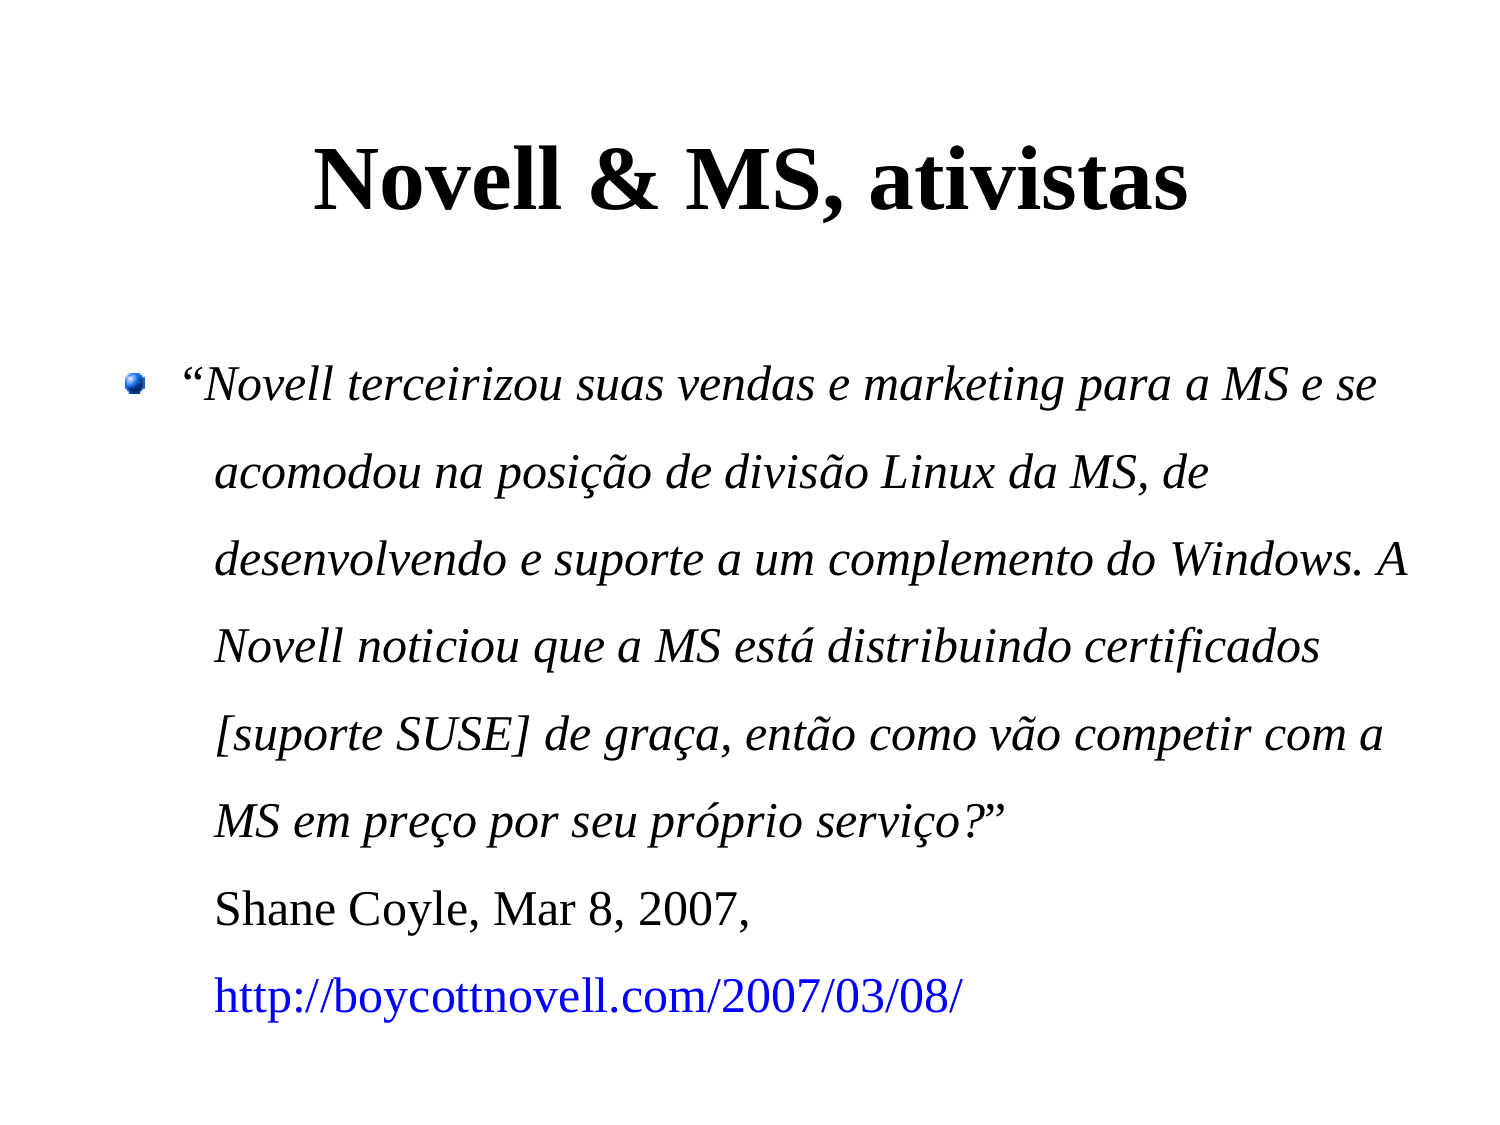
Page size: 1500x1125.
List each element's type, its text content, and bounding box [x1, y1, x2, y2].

title Novell & MS, ativistas [87, 52, 1416, 307]
text_box “Novell terceirizou suas vendas e marketing para a MS e se acomodou na posição de divisão Linux da MS, de desenvolvendo e suporte a um complemento do Windows. A Novell noticiou que a MS está distribuindo certificados [suporte SUSE] de graça, então como vão competir com a MS em preço por seu próprio serviço?” Shane Coyle, Mar 8, 2007, http://boycottnovell.com/2007/03/08/ [110, 316, 1427, 1032]
